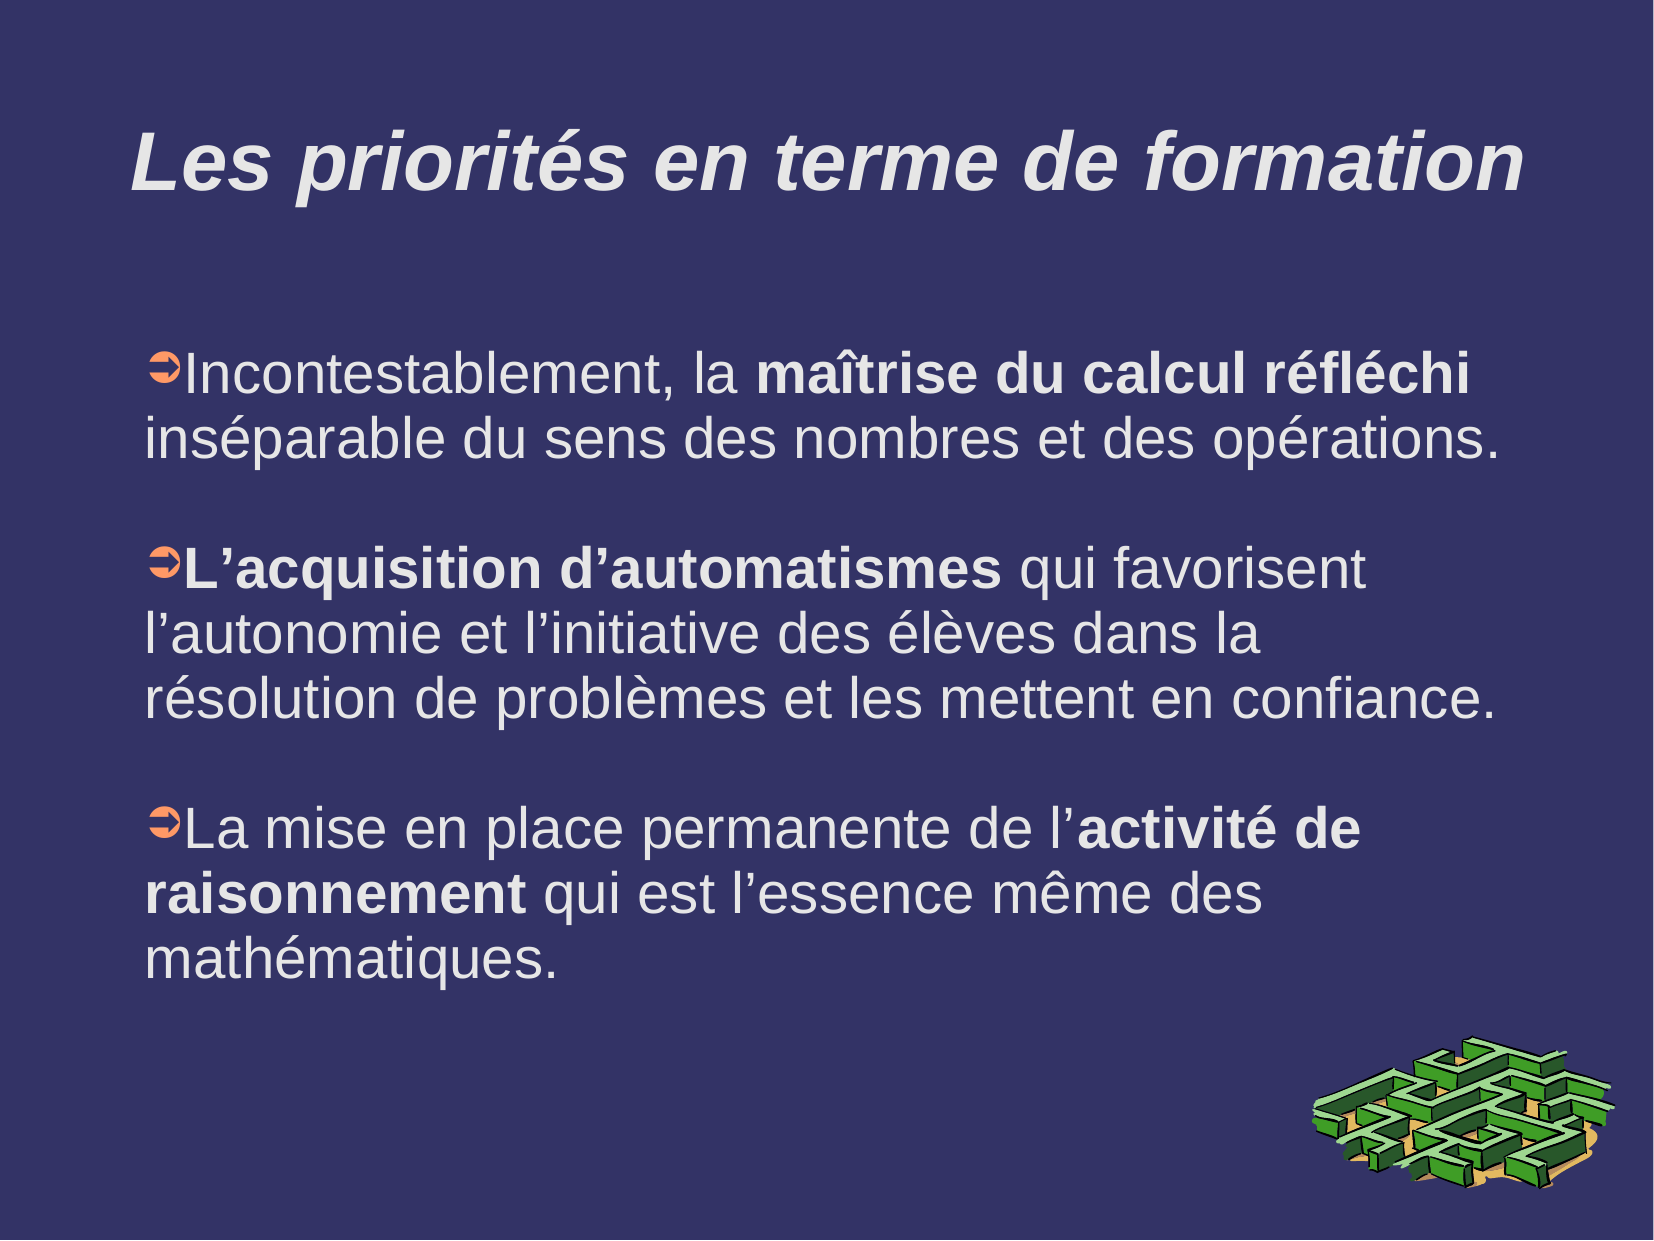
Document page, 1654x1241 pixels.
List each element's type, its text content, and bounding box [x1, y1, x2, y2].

title Les priorités en terme de formation [123, 58, 1536, 266]
list Incontestablement, la maîtrise du calcul réfléchi inséparable du sens des nombres et des opérations. L’acquisition d’automatismes qui favorisent l’autonomie et l’initiative des élèves dans la résolution de problèmes et les mettent en confiance. La mise en place permanente de l’activité de raisonnement qui est l’essence même des mathématiques. [144, 340, 1536, 1123]
